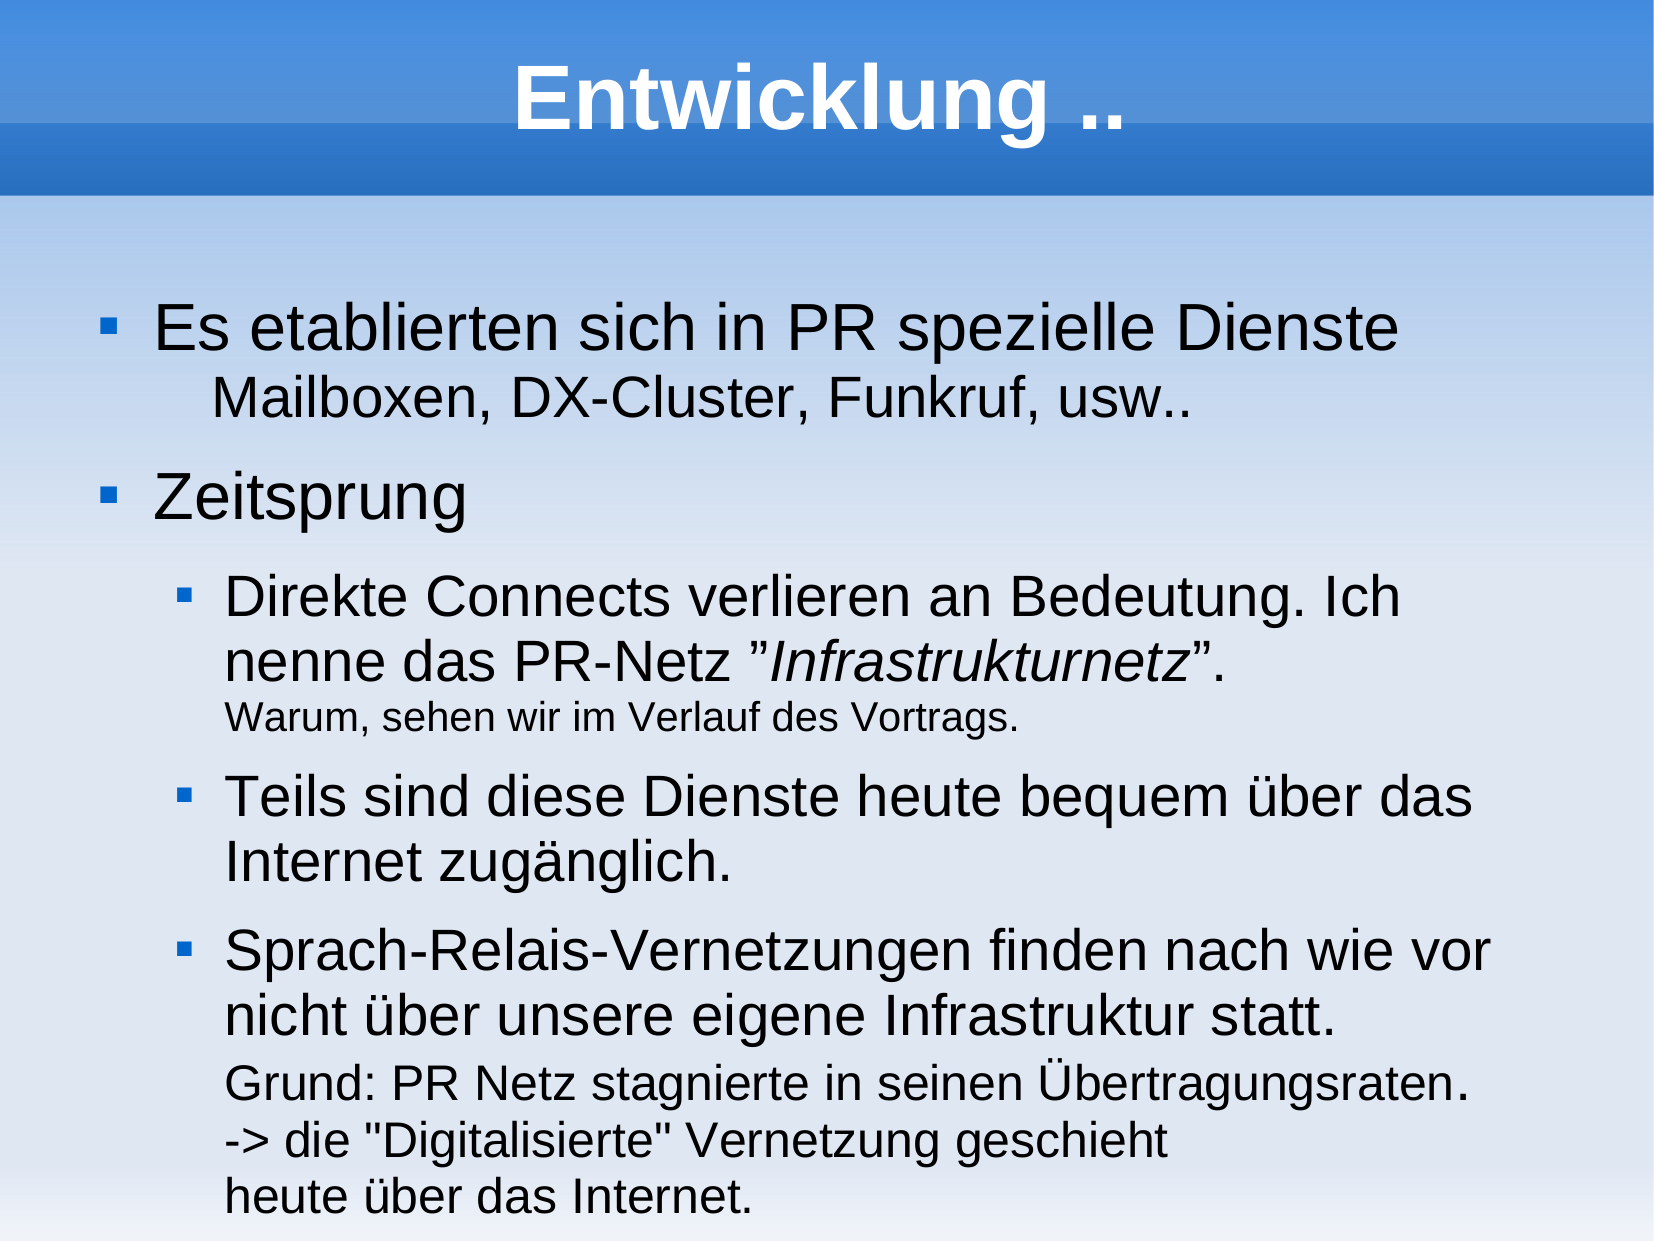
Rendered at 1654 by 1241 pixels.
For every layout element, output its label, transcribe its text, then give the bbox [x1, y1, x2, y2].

title Entwicklung .. [76, 46, 1565, 355]
list Es etablierten sich in PR spezielle Dienste Mailboxen, DX-Cluster, Funkruf, usw.. Zeitsprung Direkte Connects verlieren an Bedeutung. Ich nenne das PR-Netz ”Infrastrukturnetz”. Warum, sehen wir im Verlauf des Vortrags. Teils sind diese Dienste heute bequem über das Internet zugänglich. Sprach-Relais-Vernetzungen finden nach wie vor nicht über unsere eigene Infrastruktur statt. Grund: PR Netz stagnierte in seinen Übertragungsraten. -> die "Digitalisierte" Vernetzung geschieht heute über das Internet. [82, 290, 1571, 1225]
picture [0, 0, 1654, 1241]
